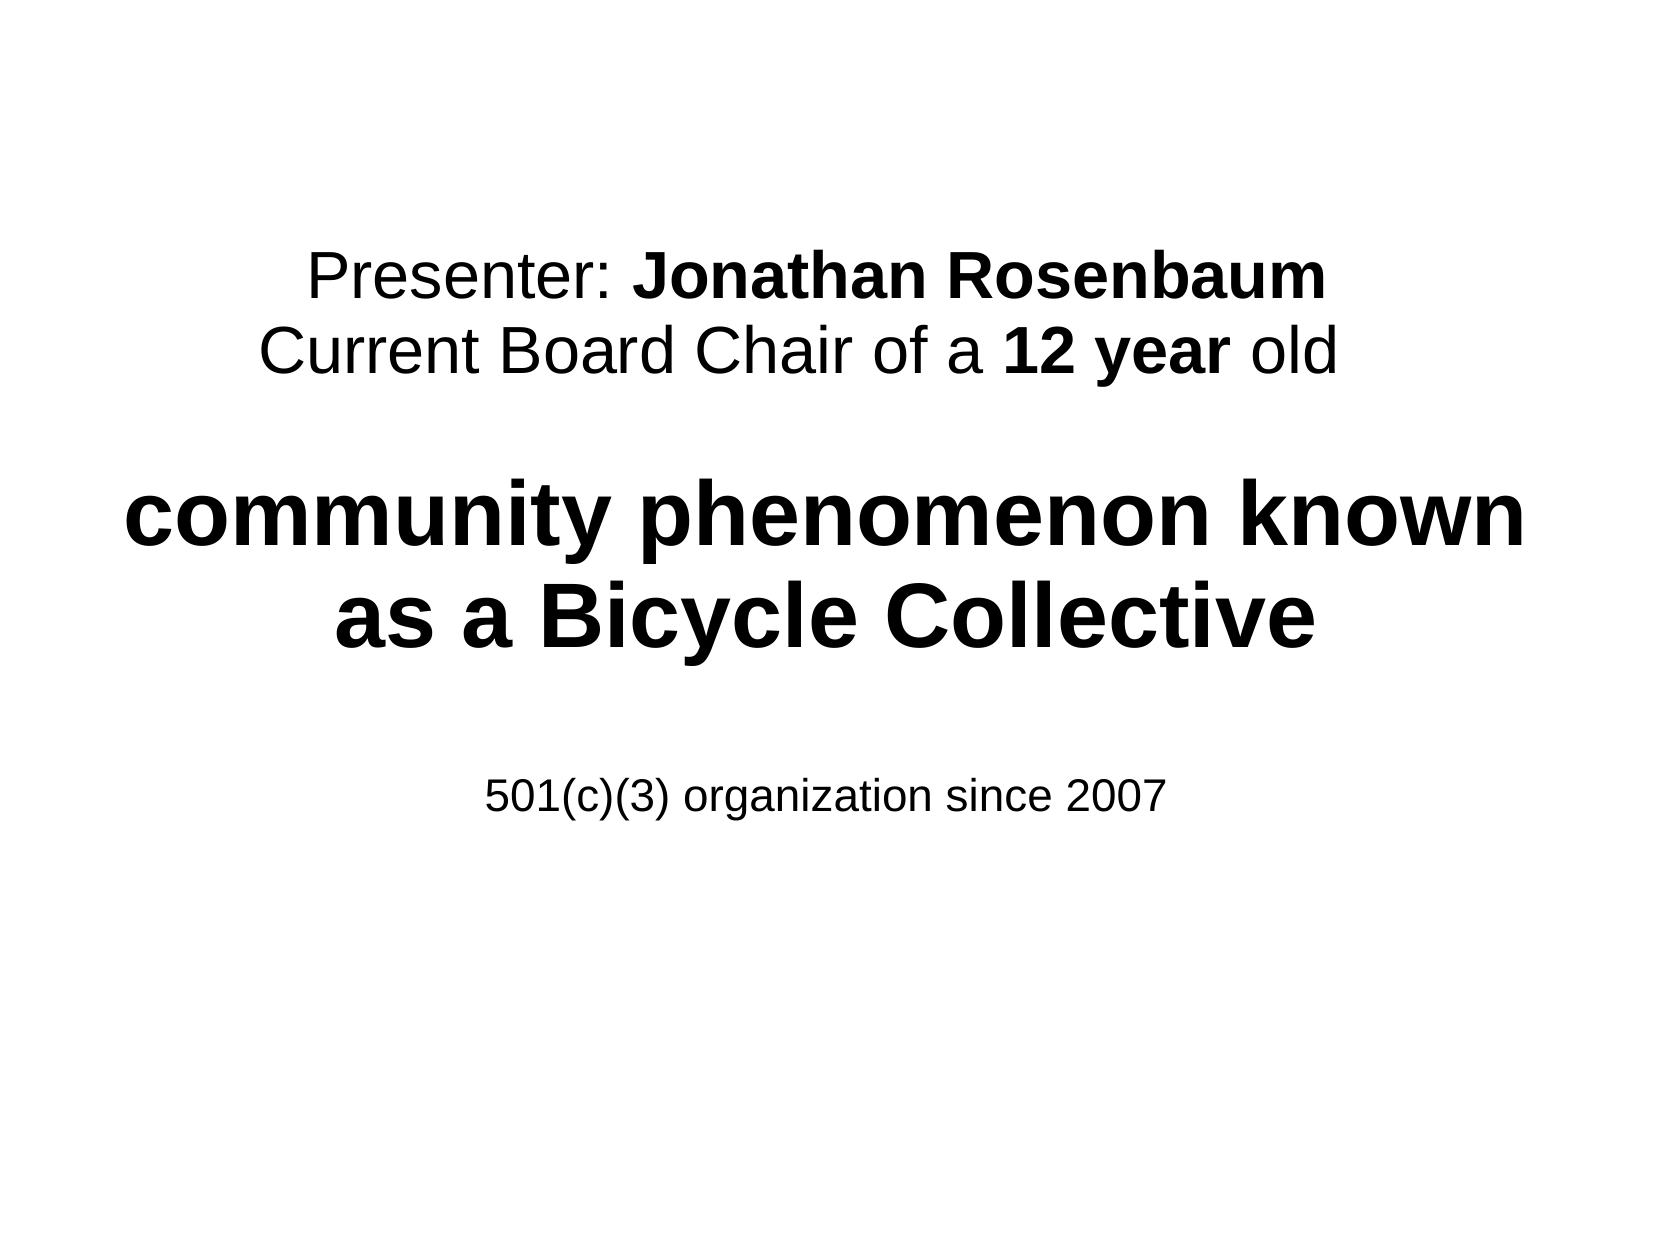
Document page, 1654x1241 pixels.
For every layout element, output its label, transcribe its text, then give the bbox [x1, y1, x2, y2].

subtitle Presenter: Jonathan Rosenbaum Current Board Chair of a 12 year old community phenomenon known as a Bicycle Collective 501(c)(3) organization since 2007 [82, 49, 1571, 1010]
